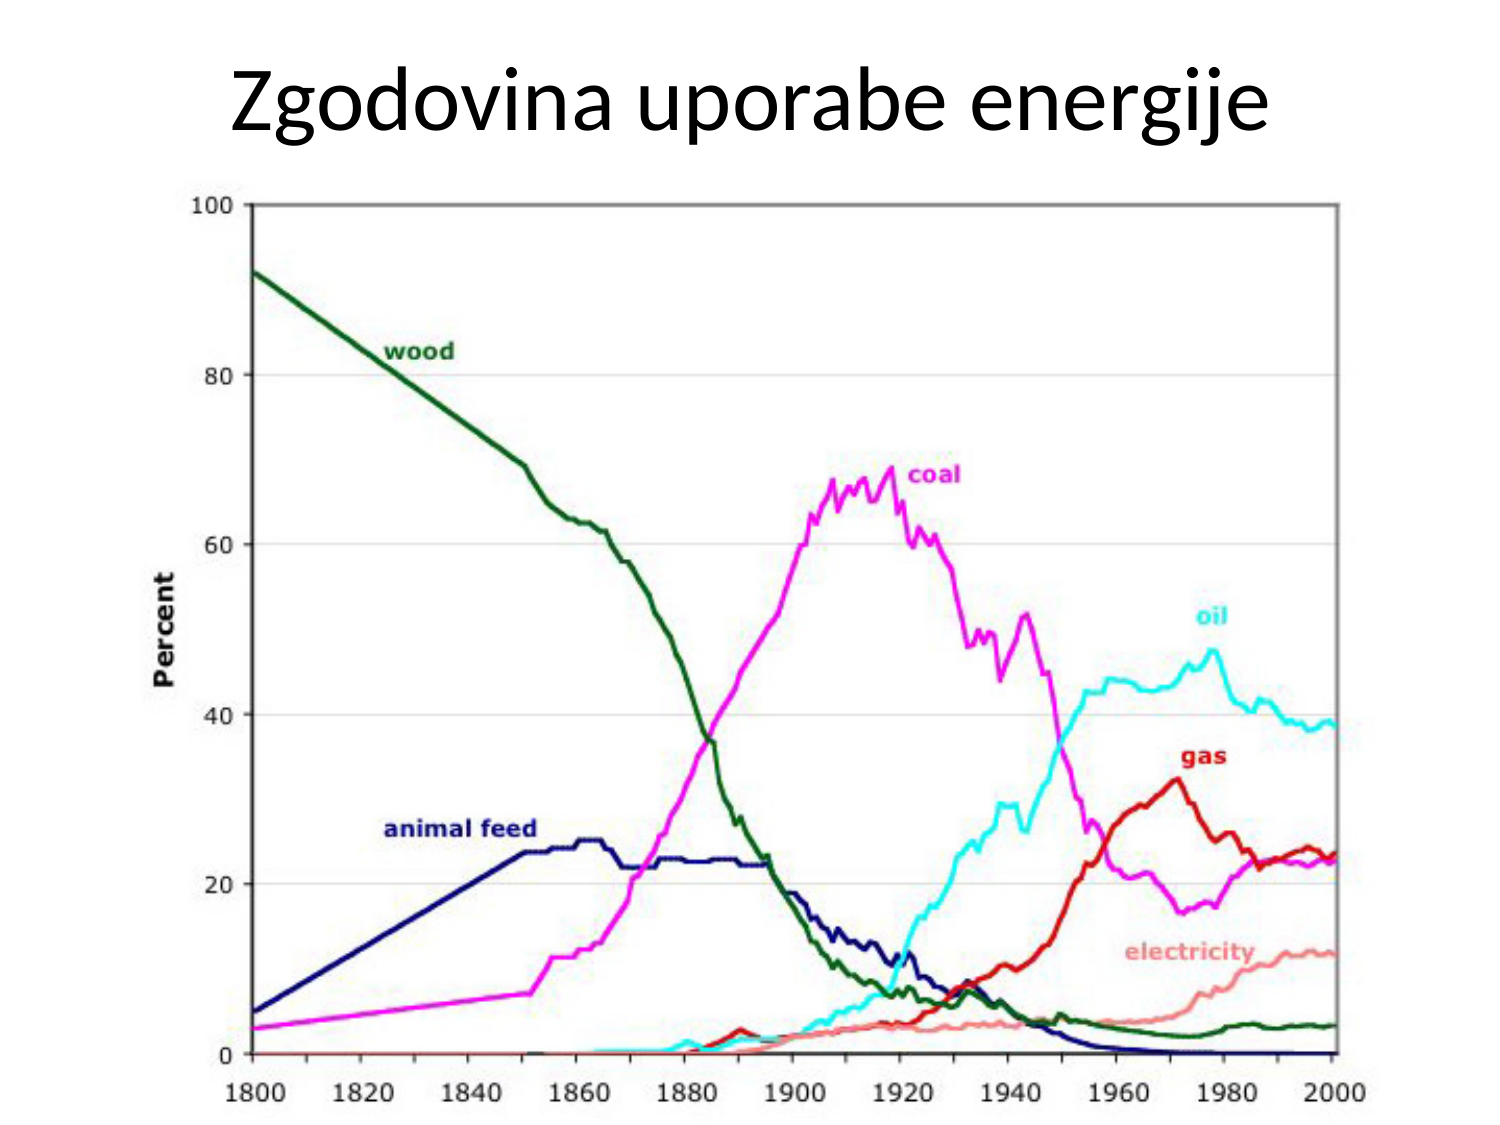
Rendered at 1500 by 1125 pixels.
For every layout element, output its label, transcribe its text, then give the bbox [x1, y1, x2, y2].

picture [123, 164, 1393, 1125]
title Zgodovina uporabe energije [76, 0, 1427, 188]
